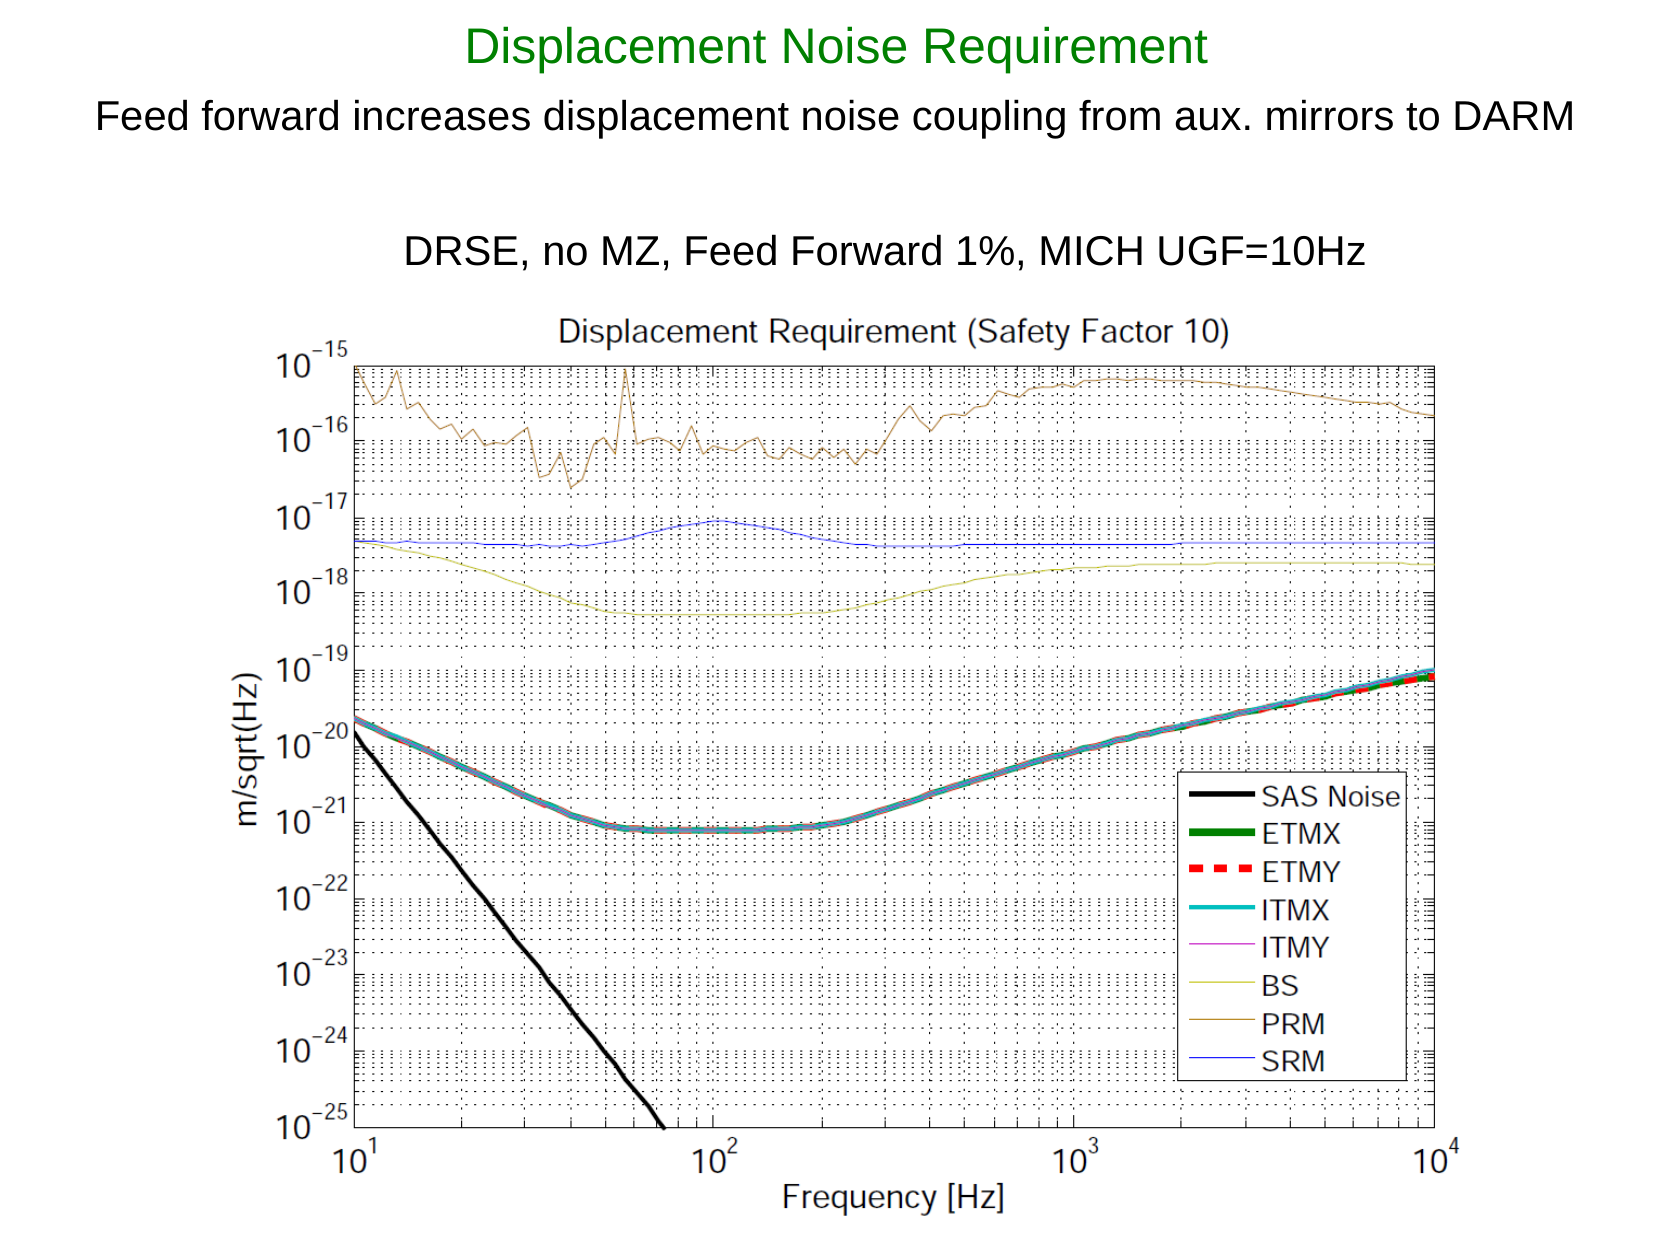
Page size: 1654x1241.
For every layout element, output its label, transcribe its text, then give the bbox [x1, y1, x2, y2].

picture [213, 300, 1487, 1230]
text_box Feed forward increases displacement noise coupling from aux. mirrors to DARM [79, 85, 1592, 147]
text_box DRSE, no MZ, Feed Forward 1%, MICH UGF=10Hz [388, 220, 1383, 282]
text_box Displacement Noise Requirement [449, 10, 1224, 82]
